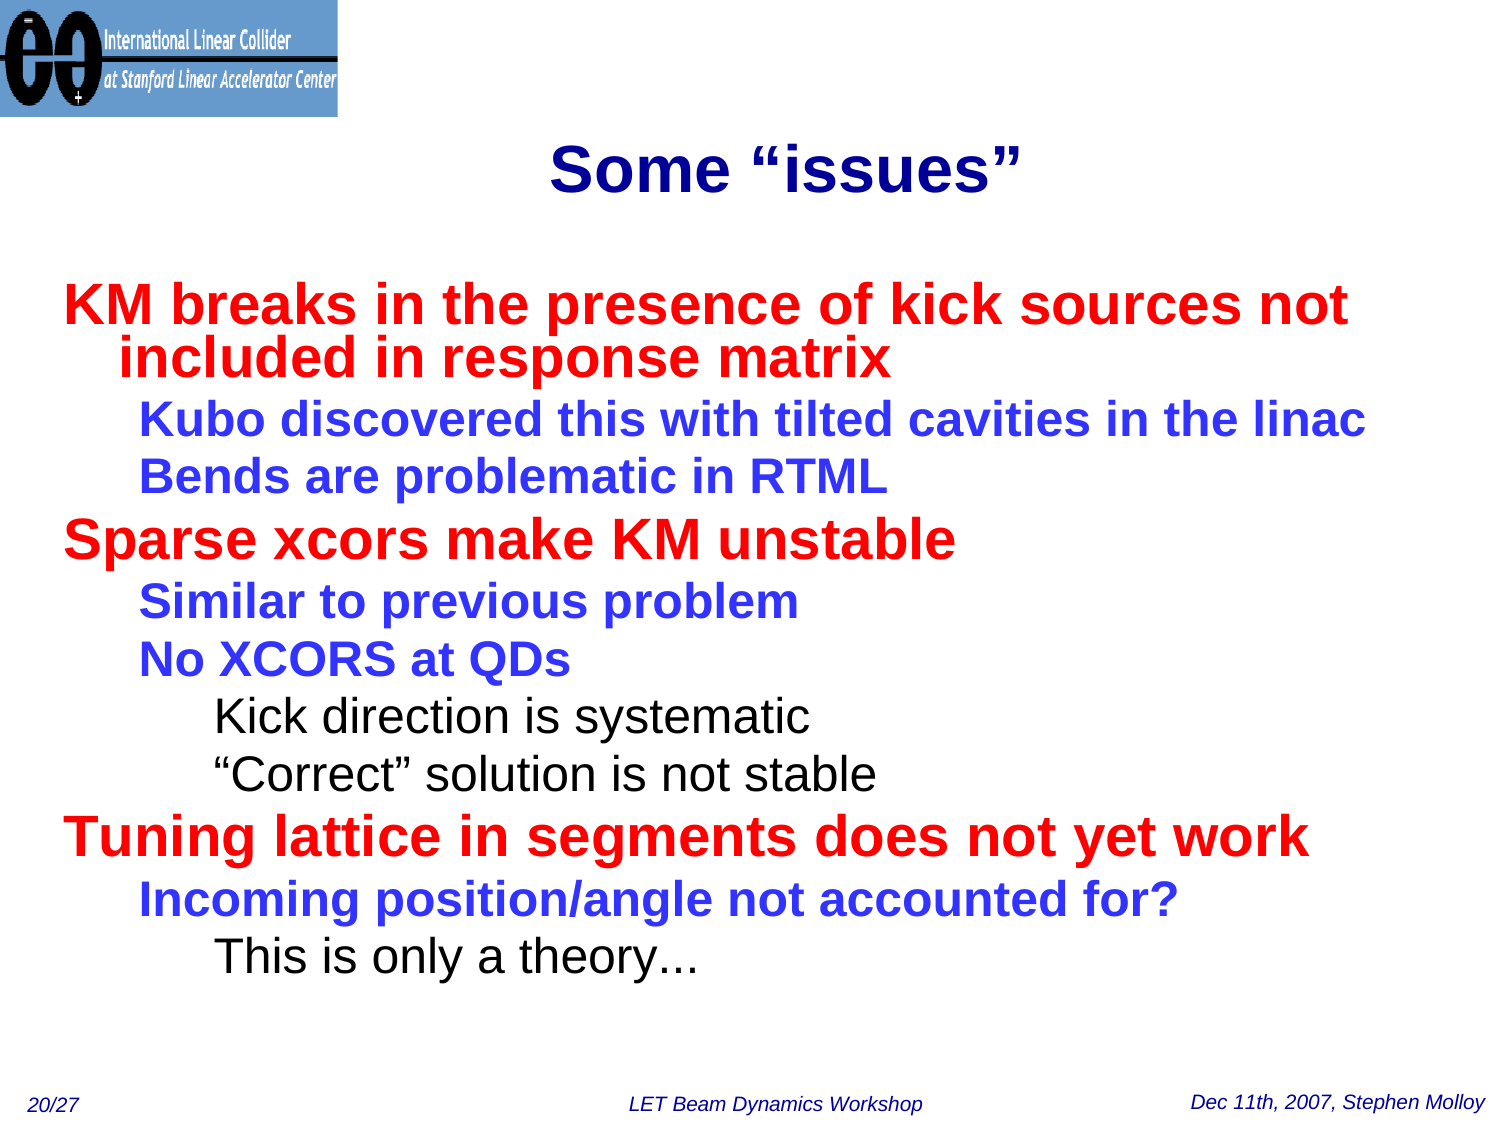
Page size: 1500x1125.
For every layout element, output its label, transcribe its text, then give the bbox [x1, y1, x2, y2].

title Some “issues” [337, 87, 1237, 263]
picture [0, 0, 338, 117]
list KM breaks in the presence of kick sources not included in response matrix Kubo discovered this with tilted cavities in the linac Bends are problematic in RTML Sparse xcors make KM unstable Similar to previous problem No XCORS at QDs Kick direction is systematic “Correct” solution is not stable Tuning lattice in segments does not yet work Incoming position/angle not accounted for? This is only a theory... [63, 282, 1450, 1013]
